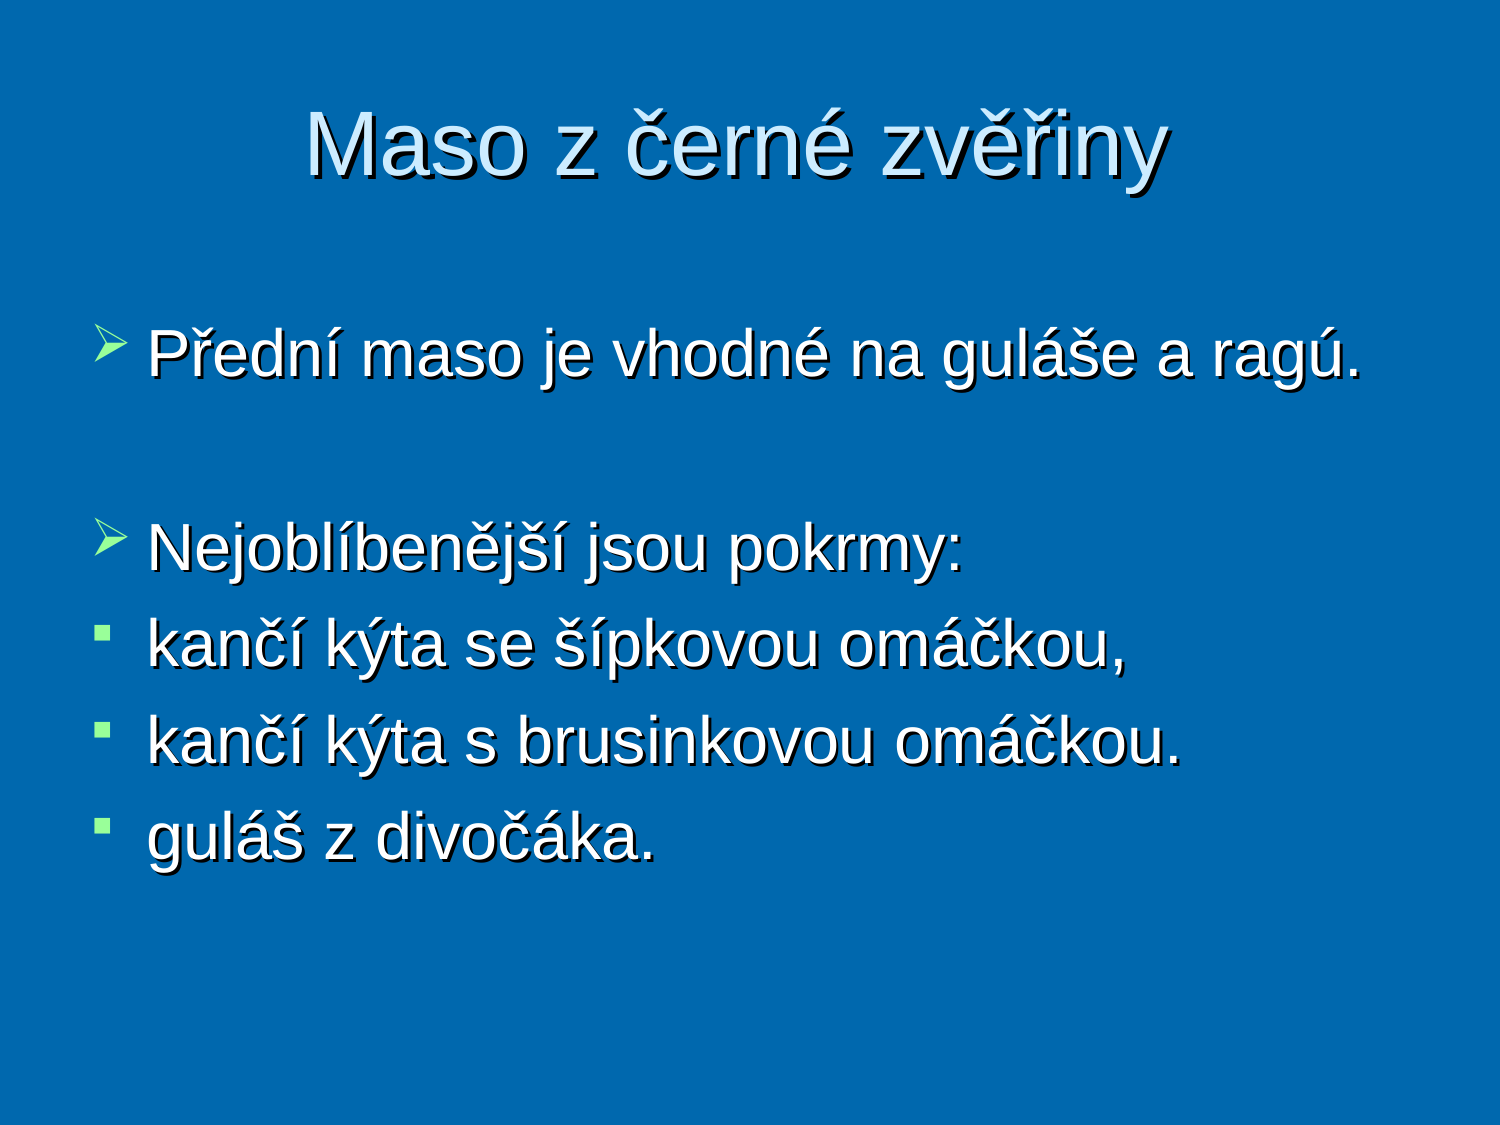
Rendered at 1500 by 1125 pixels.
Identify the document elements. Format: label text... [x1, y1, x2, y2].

list Přední maso je vhodné na guláše a ragú. Nejoblíbenější jsou pokrmy: kančí kýta se šípkovou omáčkou, kančí kýta s brusinkovou omáčkou. guláš z divočáka. [75, 302, 1426, 1005]
title Maso z černé zvěřiny [75, 45, 1426, 233]
